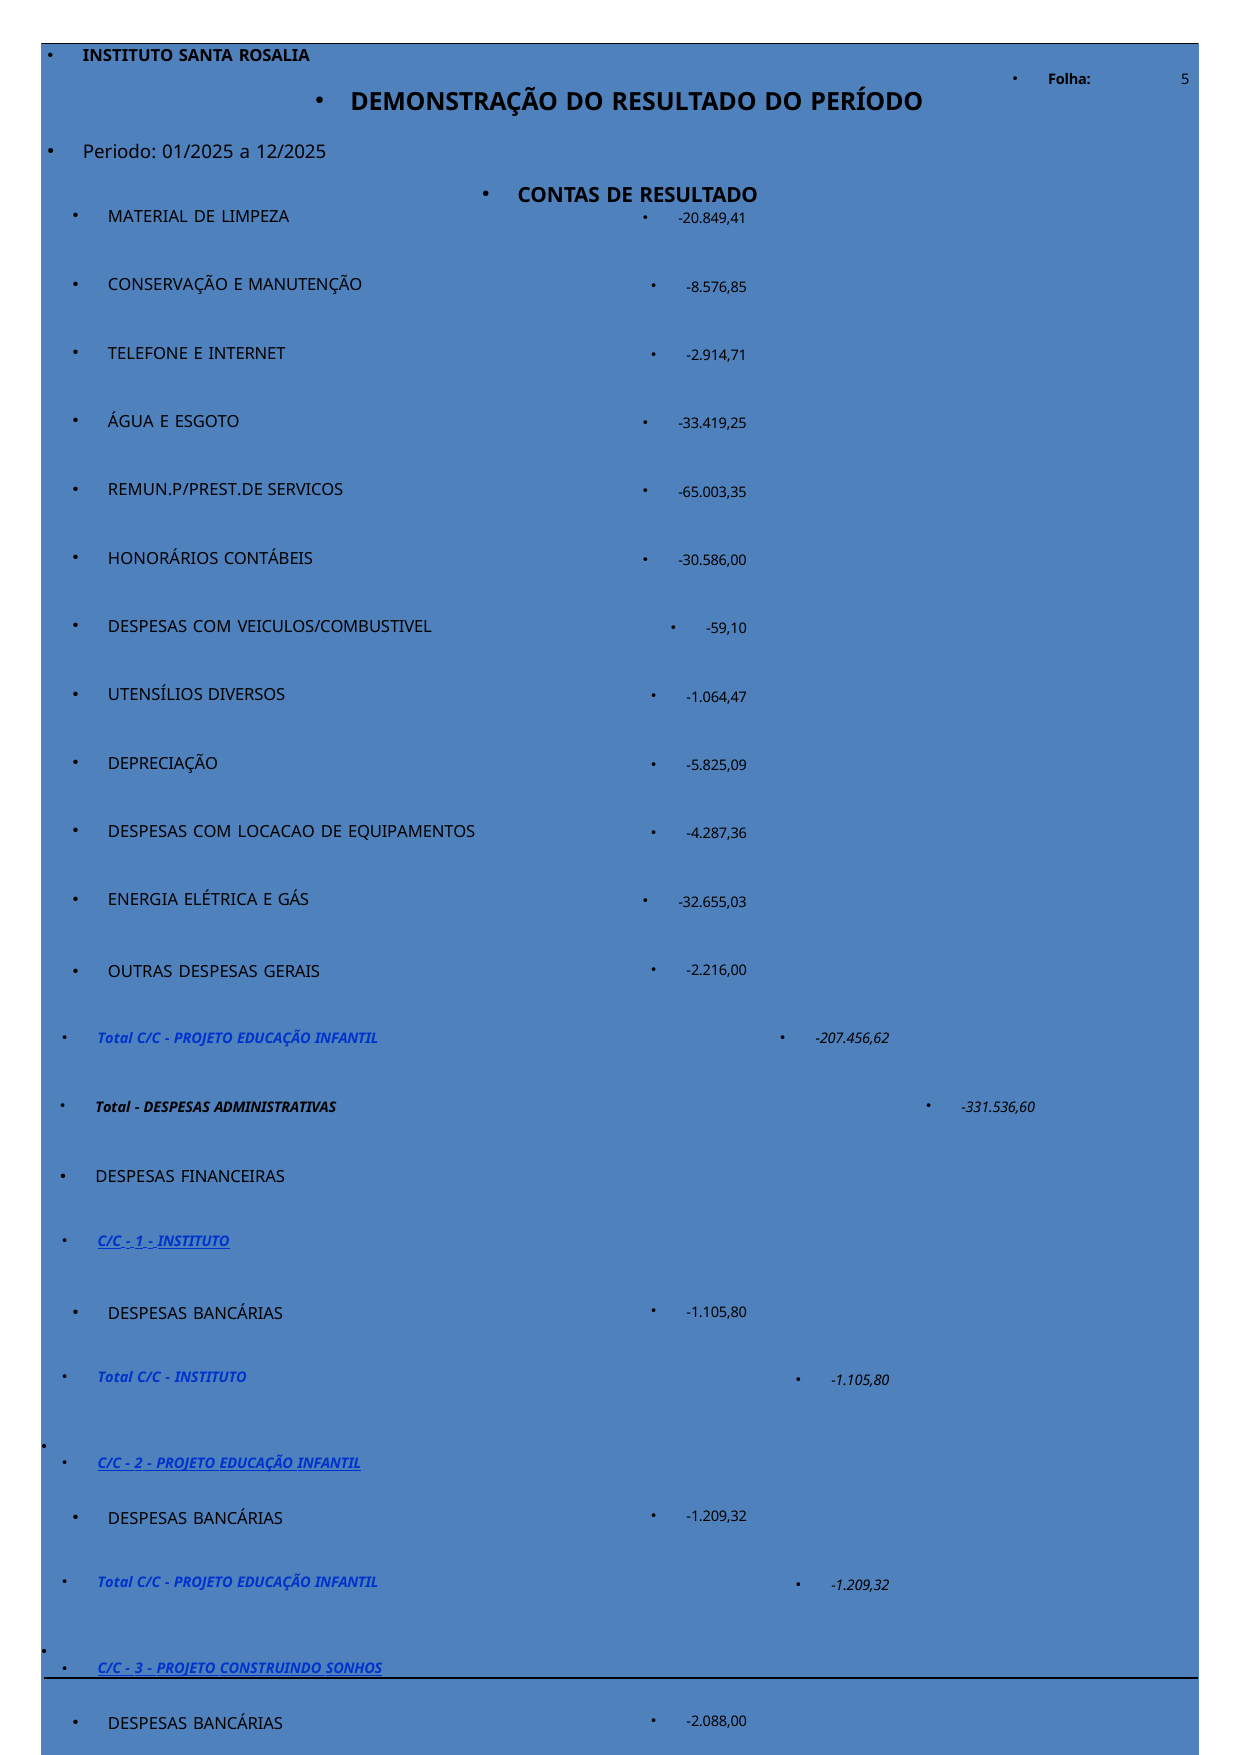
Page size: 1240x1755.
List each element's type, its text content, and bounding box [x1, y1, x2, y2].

table_cell -1.064,47 [566, 687, 771, 755]
table_cell [915, 277, 1066, 345]
table_cell -2.216,00 [566, 960, 771, 1028]
table_cell [915, 1575, 1066, 1643]
table_cell [915, 1679, 1066, 1711]
table_cell [771, 1165, 915, 1233]
table_cell [566, 1438, 771, 1506]
table_cell [1066, 618, 1199, 687]
table_cell [1066, 823, 1199, 892]
table_cell [1066, 1302, 1199, 1370]
table_cell [771, 1233, 915, 1302]
table_cell DESPESAS COM LOCACAO DE EQUIPAMENTOS [41, 823, 566, 892]
table_cell [915, 960, 1066, 1028]
table_cell [771, 755, 915, 823]
table_cell -5.825,09 [566, 755, 771, 823]
table_cell [771, 1097, 915, 1165]
table_cell [915, 208, 1066, 277]
table_cell [566, 1233, 771, 1302]
table_cell [1066, 892, 1199, 960]
table_cell C/C - 2 - PROJETO EDUCAÇÃO INFANTIL [41, 1438, 566, 1506]
table_cell [915, 1028, 1066, 1097]
table_cell [771, 1679, 915, 1711]
table_cell TELEFONE E INTERNET [41, 345, 566, 413]
table_cell -20.849,41 [566, 208, 771, 277]
table_cell ENERGIA ELÉTRICA E GÁS [41, 892, 566, 960]
table_cell MATERIAL DE LIMPEZA [41, 208, 566, 277]
table_cell [771, 1506, 915, 1575]
table_cell [1066, 1575, 1199, 1643]
table_cell C/C - 1 - INSTITUTO [41, 1233, 566, 1302]
table_cell [566, 1028, 771, 1097]
table_cell [1066, 482, 1199, 550]
table_cell [915, 413, 1066, 482]
table_cell Total C/C - PROJETO EDUCAÇÃO INFANTIL [41, 1575, 566, 1643]
table_cell Total C/C - PROJETO EDUCAÇÃO INFANTIL [41, 1028, 566, 1097]
table_cell [1066, 1438, 1199, 1506]
table_cell REMUN.P/PREST.DE SERVICOS [41, 482, 566, 550]
table_cell [915, 618, 1066, 687]
table_cell -1.105,80 [566, 1302, 771, 1370]
table_cell [1066, 960, 1199, 1028]
table_cell [566, 1165, 771, 1233]
table_cell [1066, 687, 1199, 755]
table_cell [1066, 208, 1199, 277]
table_cell [1066, 550, 1199, 618]
table_cell DESPESAS COM VEICULOS/COMBUSTIVEL [41, 618, 566, 687]
table_cell [1066, 1506, 1199, 1575]
table_cell -30.586,00 [566, 550, 771, 618]
table_cell [1066, 1711, 1199, 1755]
table_cell [915, 1506, 1066, 1575]
table_cell DESPESAS BANCÁRIAS [41, 1506, 566, 1575]
table_cell [771, 687, 915, 755]
table_cell [915, 823, 1066, 892]
table_cell [1066, 277, 1199, 345]
table_cell -331.536,60 [915, 1097, 1066, 1165]
table_cell [771, 277, 915, 345]
table_cell [1066, 1233, 1199, 1302]
table_cell Total C/C - INSTITUTO [41, 1370, 566, 1438]
table_cell [566, 1679, 771, 1711]
table_cell [771, 208, 915, 277]
table_cell C/C - 3 - PROJETO CONSTRUINDO SONHOS [41, 1643, 566, 1711]
table_cell [1066, 413, 1199, 482]
table_cell [915, 687, 1066, 755]
table_cell [1066, 755, 1199, 823]
table_cell [771, 550, 915, 618]
table_cell [915, 1643, 1066, 1677]
table_cell [915, 892, 1066, 960]
table_cell [915, 1438, 1066, 1506]
table_cell Total - DESPESAS ADMINISTRATIVAS [41, 1097, 566, 1165]
table_cell [771, 892, 915, 960]
table_cell [566, 1370, 771, 1438]
table_cell [771, 960, 915, 1028]
table_cell UTENSÍLIOS DIVERSOS [41, 687, 566, 755]
table_cell [771, 823, 915, 892]
table_cell -1.209,32 [771, 1575, 915, 1643]
table_cell -33.419,25 [566, 413, 771, 482]
table_cell [566, 1643, 771, 1677]
table_cell [1066, 1370, 1199, 1438]
table_cell DESPESAS FINANCEIRAS [41, 1165, 566, 1233]
table_cell -65.003,35 [566, 482, 771, 550]
table_cell DEPRECIAÇÃO [41, 755, 566, 823]
table_cell -2.914,71 [566, 345, 771, 413]
table_cell OUTRAS DESPESAS GERAIS [41, 960, 566, 1028]
table_cell ÁGUA E ESGOTO [41, 413, 566, 482]
table_cell [915, 1711, 1066, 1755]
table_cell HONORÁRIOS CONTÁBEIS [41, 550, 566, 618]
table_cell [771, 345, 915, 413]
table_cell [1066, 1028, 1199, 1097]
table_cell -4.287,36 [566, 823, 771, 892]
table_cell [566, 1575, 771, 1643]
table_cell [771, 1438, 915, 1506]
table_cell [771, 1643, 915, 1677]
table_cell -32.655,03 [566, 892, 771, 960]
table_cell [915, 1165, 1066, 1233]
table_cell [915, 1370, 1066, 1438]
table_cell [915, 755, 1066, 823]
table_cell -1.105,80 [771, 1370, 915, 1438]
table_cell -59,10 [566, 618, 771, 687]
table_cell [771, 1711, 915, 1755]
table_cell [1066, 1643, 1199, 1711]
table_cell [915, 482, 1066, 550]
table_cell [915, 1302, 1066, 1370]
table_cell -207.456,62 [771, 1028, 915, 1097]
table_cell DESPESAS BANCÁRIAS [41, 1302, 566, 1370]
table_cell [1066, 1165, 1199, 1233]
table_cell [1066, 345, 1199, 413]
table_cell -2.088,00 [566, 1711, 771, 1755]
table_cell [771, 618, 915, 687]
table_cell [566, 1097, 771, 1165]
table_cell [915, 550, 1066, 618]
table_cell [915, 345, 1066, 413]
table_cell [771, 482, 915, 550]
table_cell DESPESAS BANCÁRIAS [41, 1711, 566, 1755]
table_cell [915, 1233, 1066, 1302]
table_cell [771, 1302, 915, 1370]
table_cell [1066, 1097, 1199, 1165]
table_cell -8.576,85 [566, 277, 771, 345]
table_header INSTITUTO SANTA ROSALIA Folha: 5 DEMONSTRAÇÃO DO RESULTADO DO PERÍODO Periodo: 01/2025 a 12/2025 CONTAS DE RESULTADO [41, 44, 1199, 208]
table_cell [771, 413, 915, 482]
table_cell -1.209,32 [566, 1506, 771, 1575]
table_cell CONSERVAÇÃO E MANUTENÇÃO [41, 277, 566, 345]
